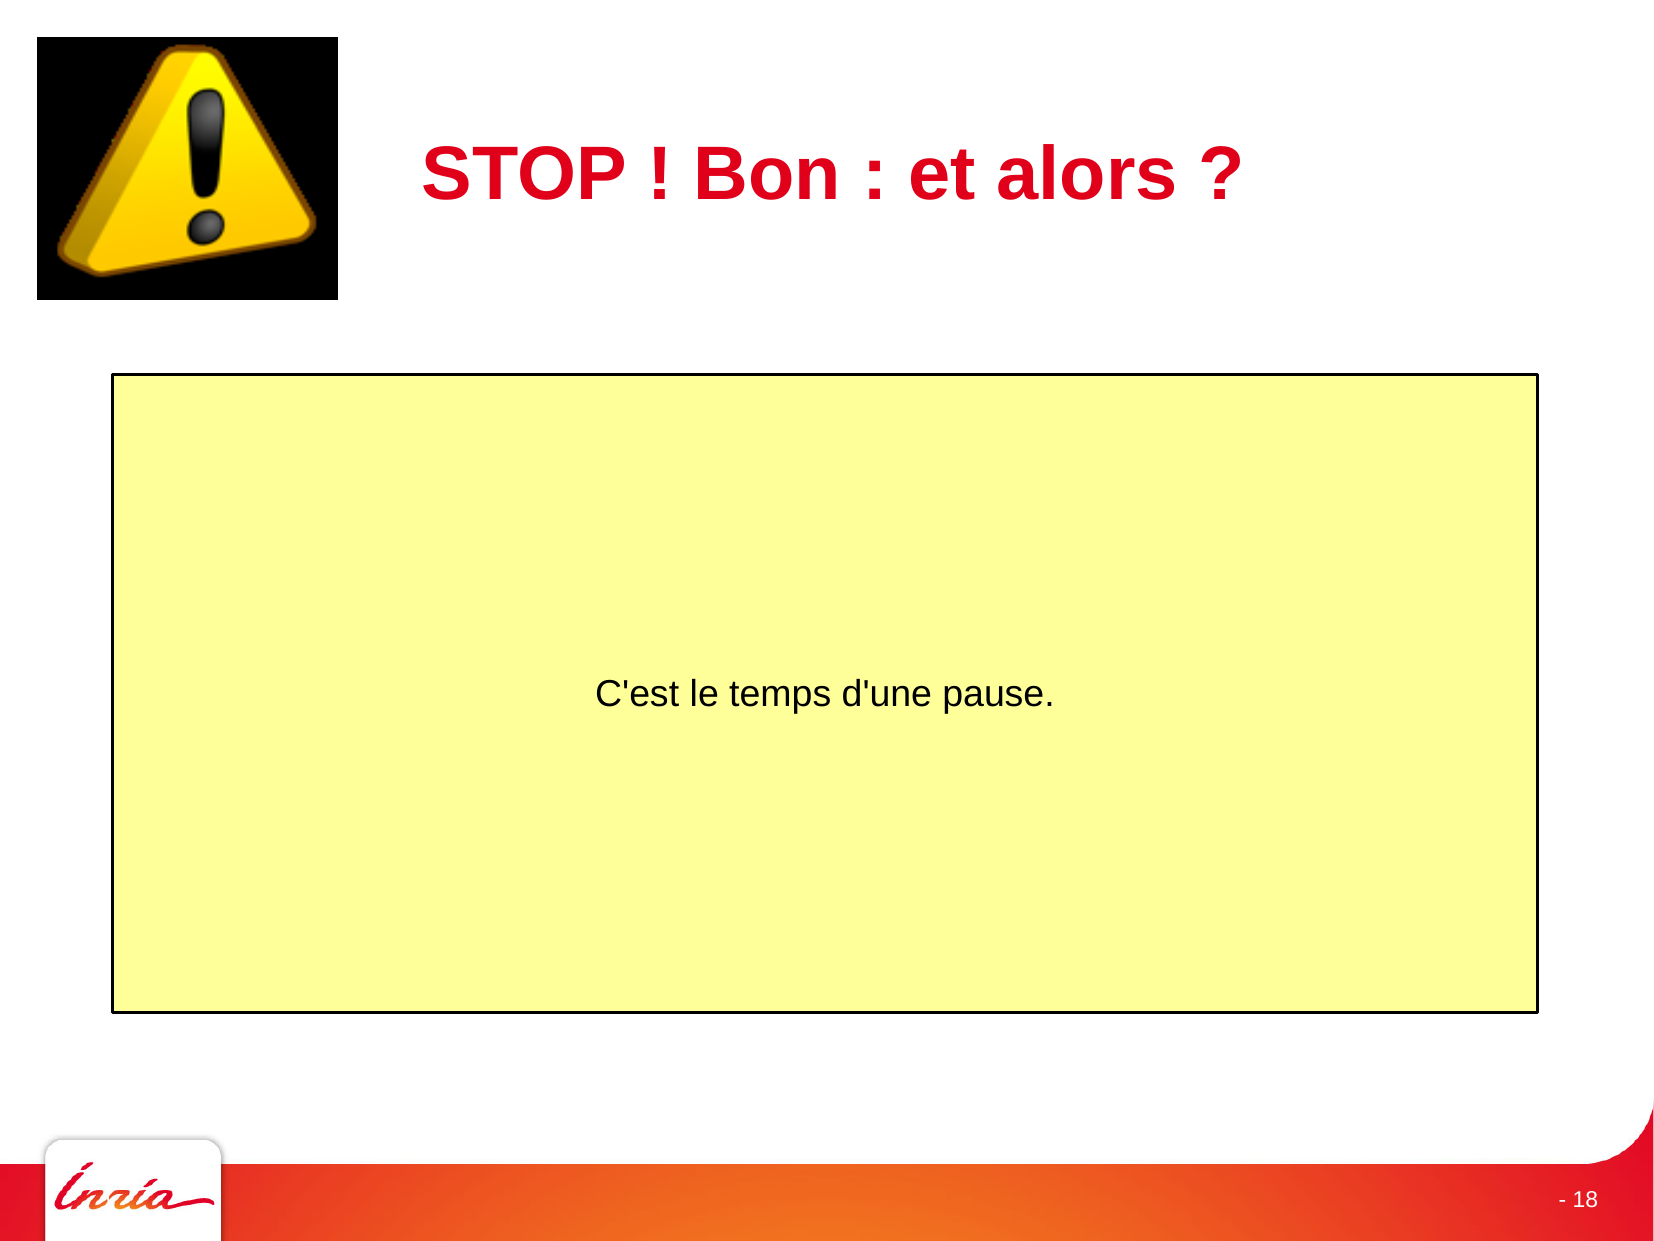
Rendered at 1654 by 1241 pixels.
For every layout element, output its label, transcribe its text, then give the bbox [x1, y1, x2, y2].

slide_number - <number> [1558, 1173, 1654, 1223]
picture [0, 0, 1654, 1241]
title STOP ! Bon : et alors ? [338, 75, 1544, 263]
text_box C'est le temps d'une pause. [112, 374, 1538, 1013]
